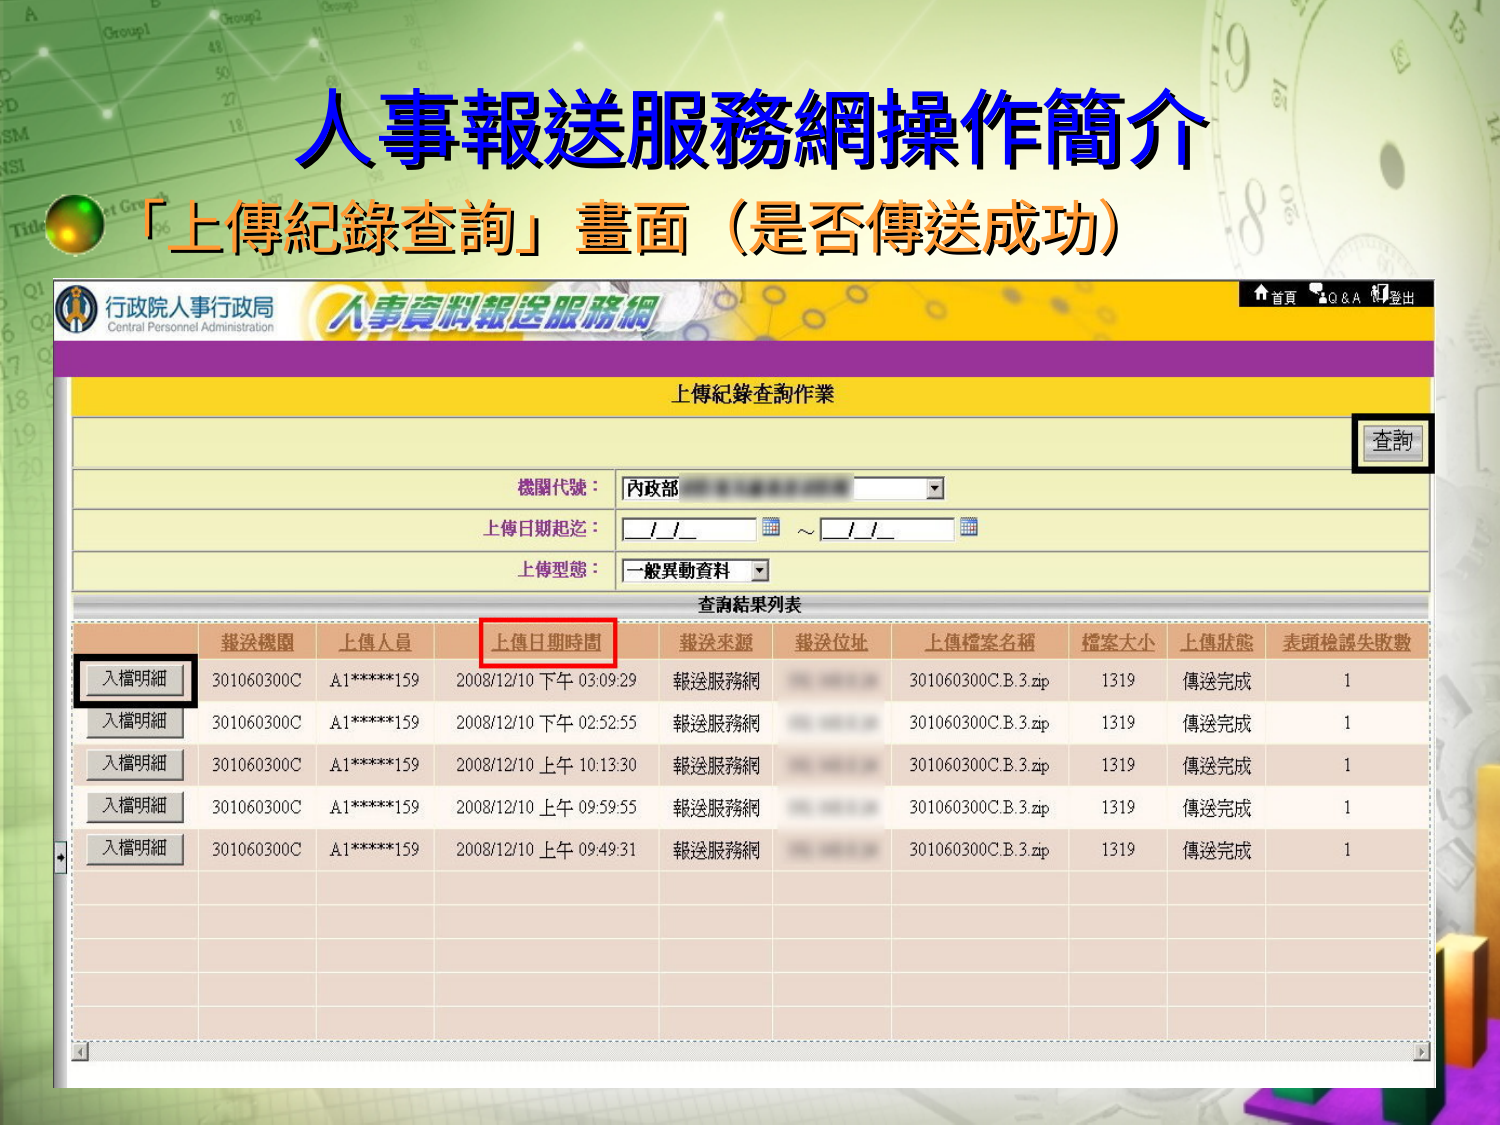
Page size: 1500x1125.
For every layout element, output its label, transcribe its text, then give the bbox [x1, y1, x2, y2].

picture [0, 0, 1500, 1125]
list 「上傳紀錄查詢」畫面（是否傳送成功） [29, 196, 1447, 303]
title 人事報送服務網操作簡介 [112, 30, 1388, 196]
